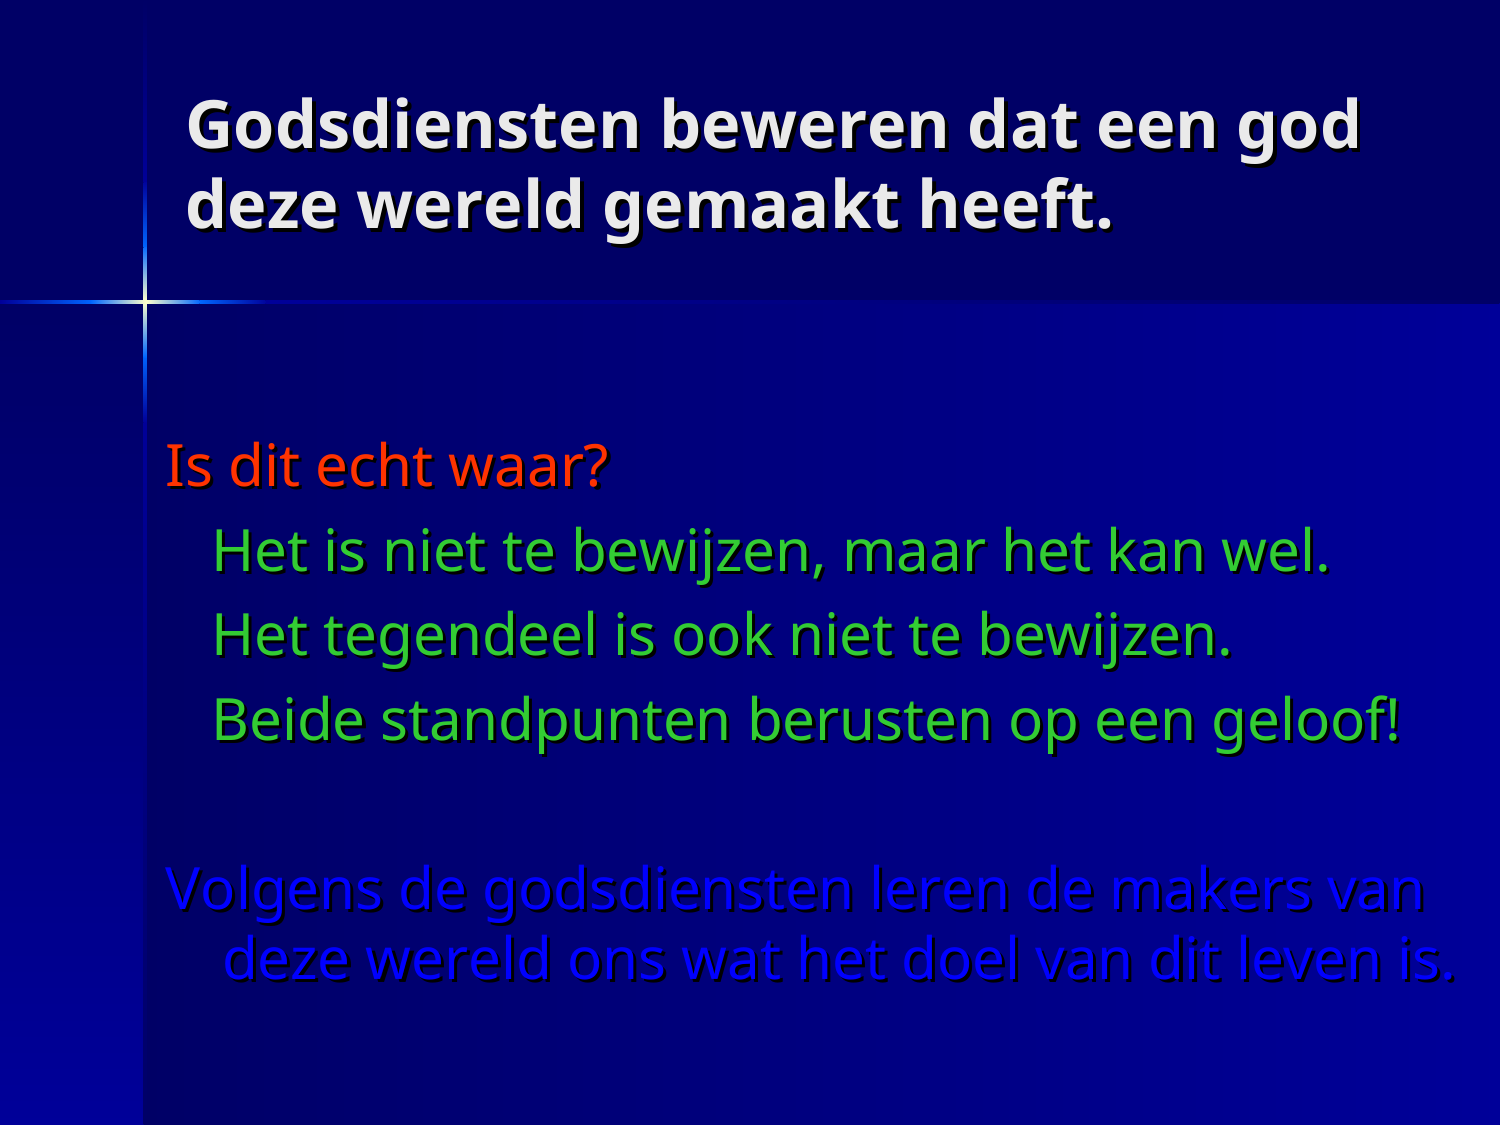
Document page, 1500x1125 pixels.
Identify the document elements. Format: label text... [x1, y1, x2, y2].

list Is dit echt waar? Het is niet te bewijzen, maar het kan wel. Het tegendeel is ook niet te bewijzen. Beide standpunten berusten op een geloof! Volgens de godsdiensten leren de makers van deze wereld ons wat het doel van dit leven is. [151, 420, 1500, 1071]
title Godsdiensten beweren dat een god deze wereld gemaakt heeft. [171, 0, 1424, 324]
